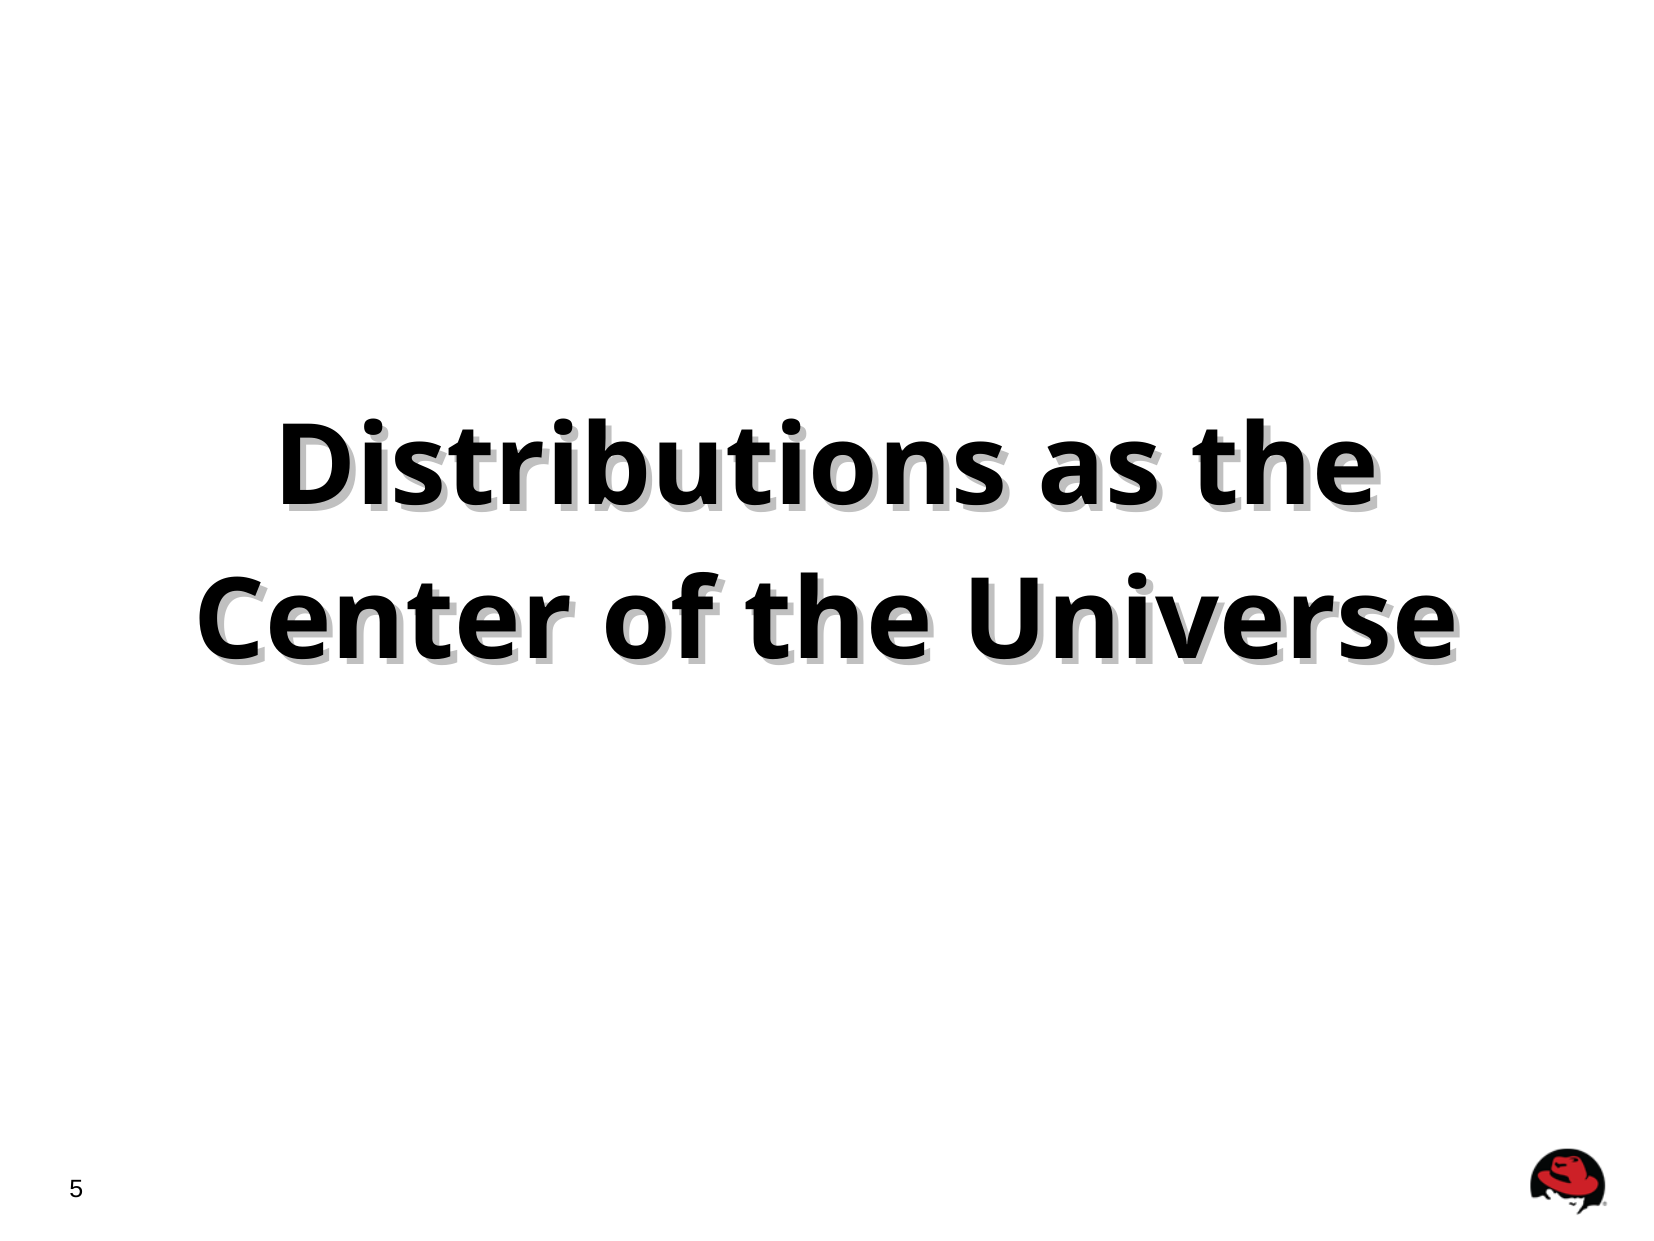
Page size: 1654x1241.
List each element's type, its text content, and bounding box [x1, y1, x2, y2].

subtitle Distributions as the Center of the Universe [82, 37, 1571, 1039]
picture [1529, 1146, 1613, 1224]
